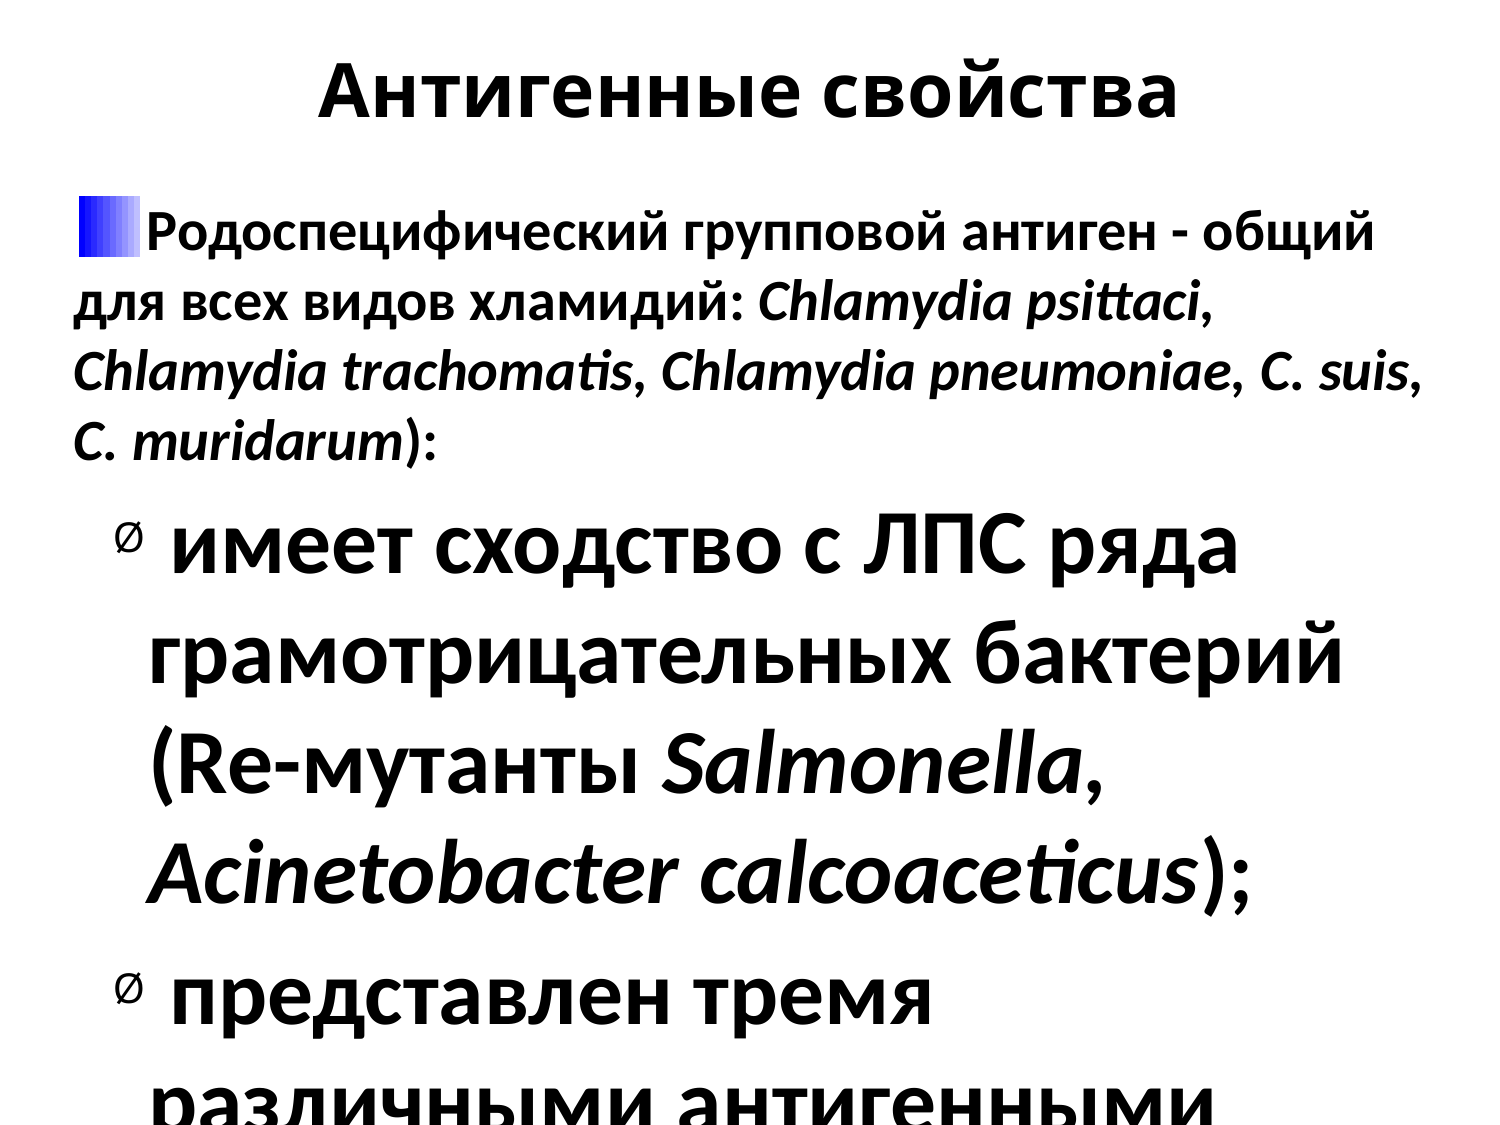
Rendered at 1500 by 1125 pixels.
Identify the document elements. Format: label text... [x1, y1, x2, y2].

title Антигенные свойства [112, 35, 1388, 138]
subtitle Родоспецифический групповой антиген - общий для всех видов хламидий: Chlamydia psittaci, Chlamydia trachomatis, Chlamydia pneumoniae, C. suis, C. muridarum): имеет сходство с ЛПС ряда грамотрицательных бактерий (Re-мутанты Salmonella, Acinetobacter calcoaceticus); представлен тремя различными антигенными доменами термостабильного, устойчивого к действию протеаз и нуклеаз липополисахарида (LPS) наружной мембраны. [58, 184, 1442, 1079]
